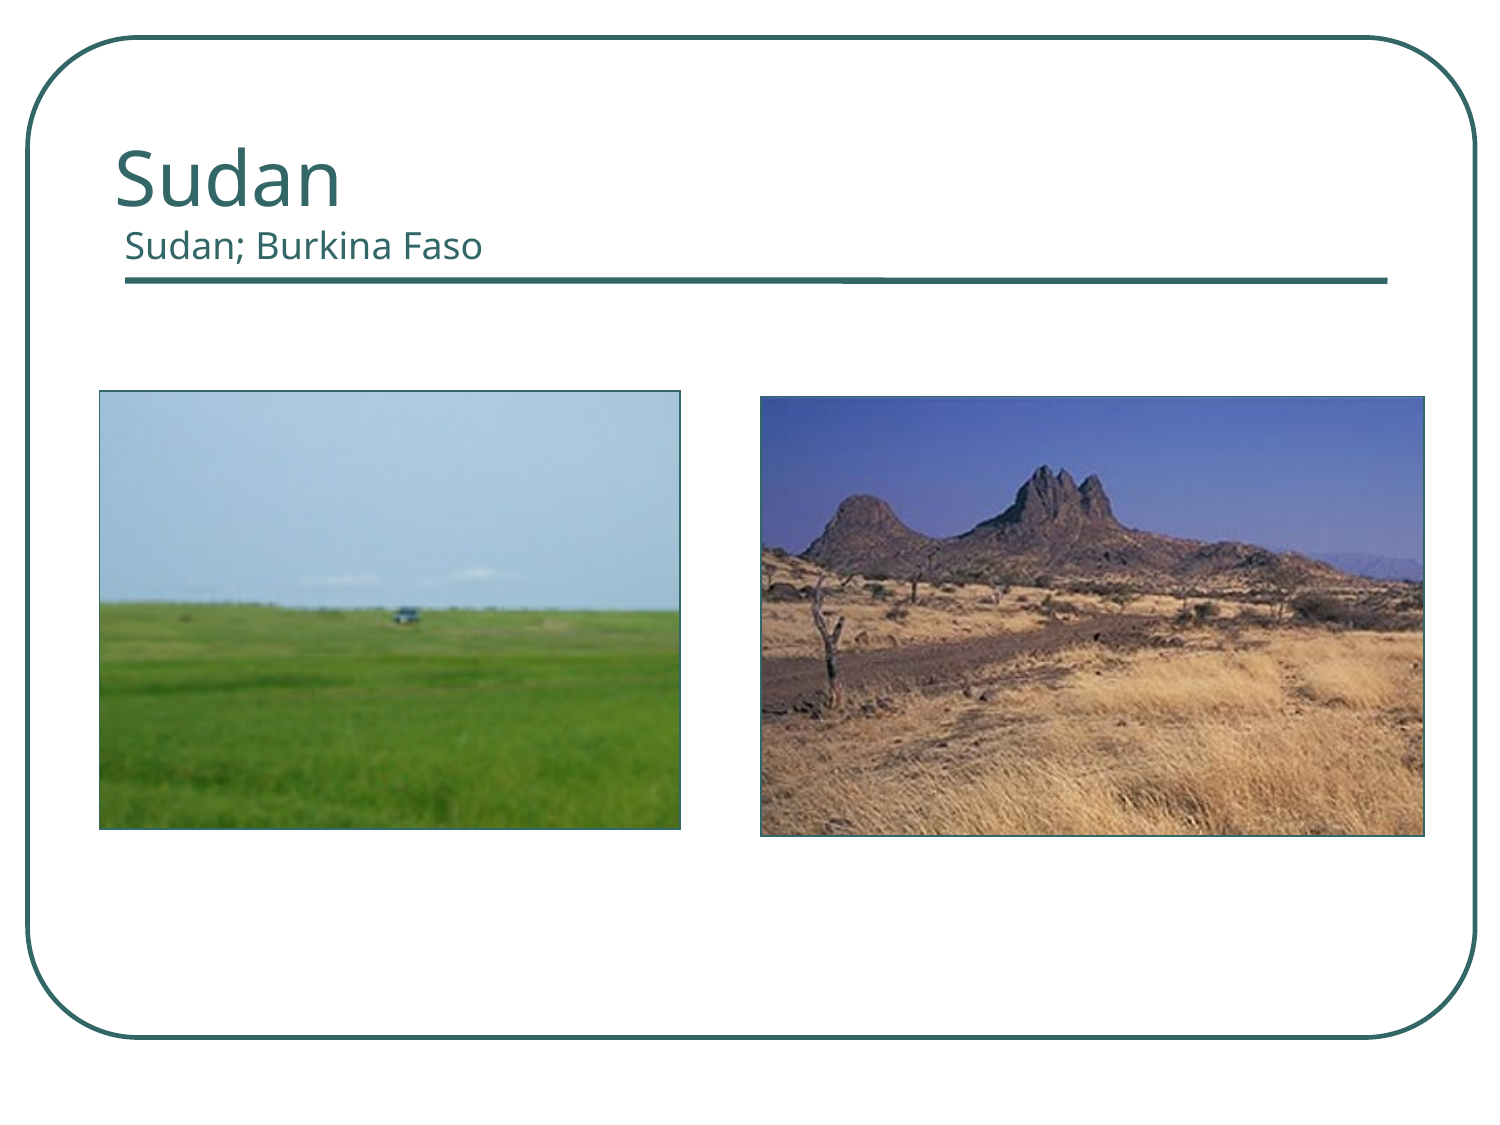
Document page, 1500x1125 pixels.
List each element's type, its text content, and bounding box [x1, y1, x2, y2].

picture [100, 391, 680, 829]
picture [761, 397, 1424, 836]
title Sudan Sudan; Burkina Faso [100, 87, 1388, 275]
